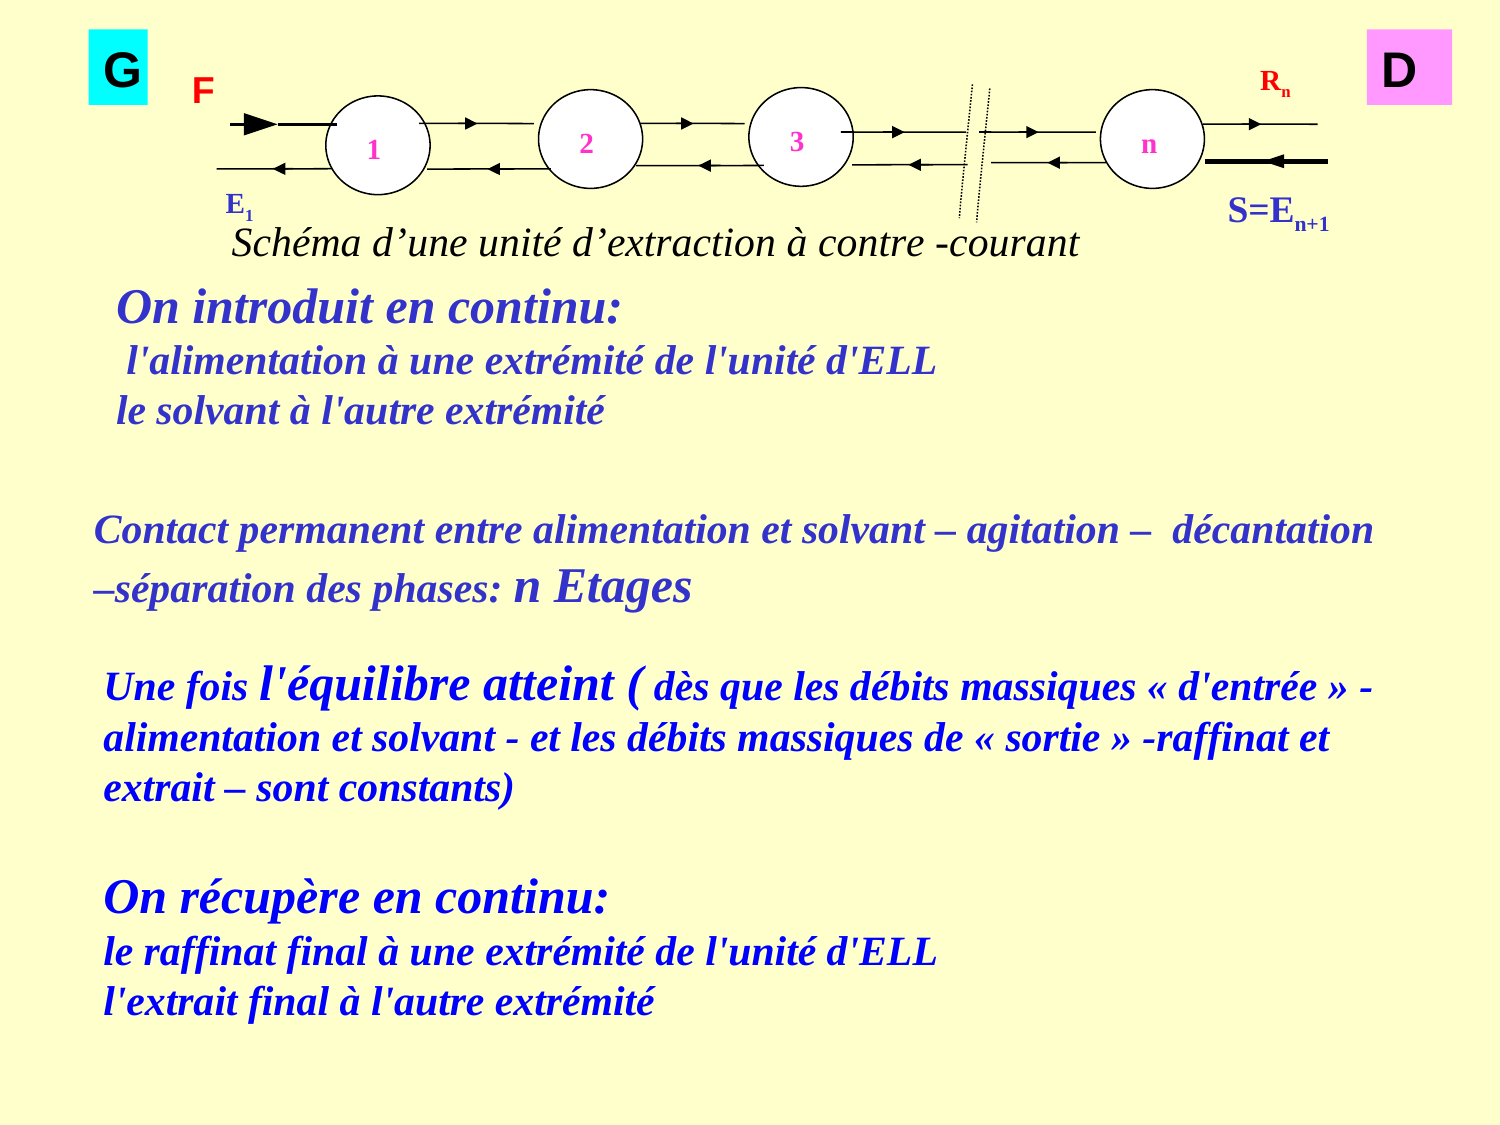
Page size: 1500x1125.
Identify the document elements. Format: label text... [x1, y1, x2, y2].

text_box 1 [351, 122, 415, 173]
text_box G [88, 29, 148, 105]
text_box n [1126, 116, 1190, 166]
text_box F [177, 59, 266, 119]
text_box Schéma d’une unité d’extraction à contre -courant [216, 206, 1270, 273]
text_box On récupère en continu: le raffinat final à une extrémité de l'unité d'ELL l'extrait final à l'autre extrémité [88, 856, 1329, 1032]
text_box S=En+1 [1212, 177, 1359, 244]
text_box [538, 89, 643, 189]
text_box On introduit en continu: l'alimentation à une extrémité de l'unité d'ELL le solvant à l'autre extrémité [101, 265, 1477, 443]
text_box 2 [564, 116, 628, 166]
text_box [325, 95, 431, 195]
text_box [1100, 89, 1205, 189]
text_box Contact permanent entre alimentation et solvant – agitation – décantation –séparation des phases: n Etages [79, 494, 1418, 621]
text_box [748, 87, 854, 187]
text_box 3 [774, 114, 838, 164]
text_box Rn [1236, 53, 1306, 109]
text_box D [1366, 29, 1453, 105]
text_box Une fois l'équilibre atteint ( dès que les débits massiques « d'entrée » -alimentation et solvant - et les débits massiques de « sortie » -raffinat et extrait – sont constants) [88, 642, 1418, 818]
text_box E1 [206, 177, 296, 237]
